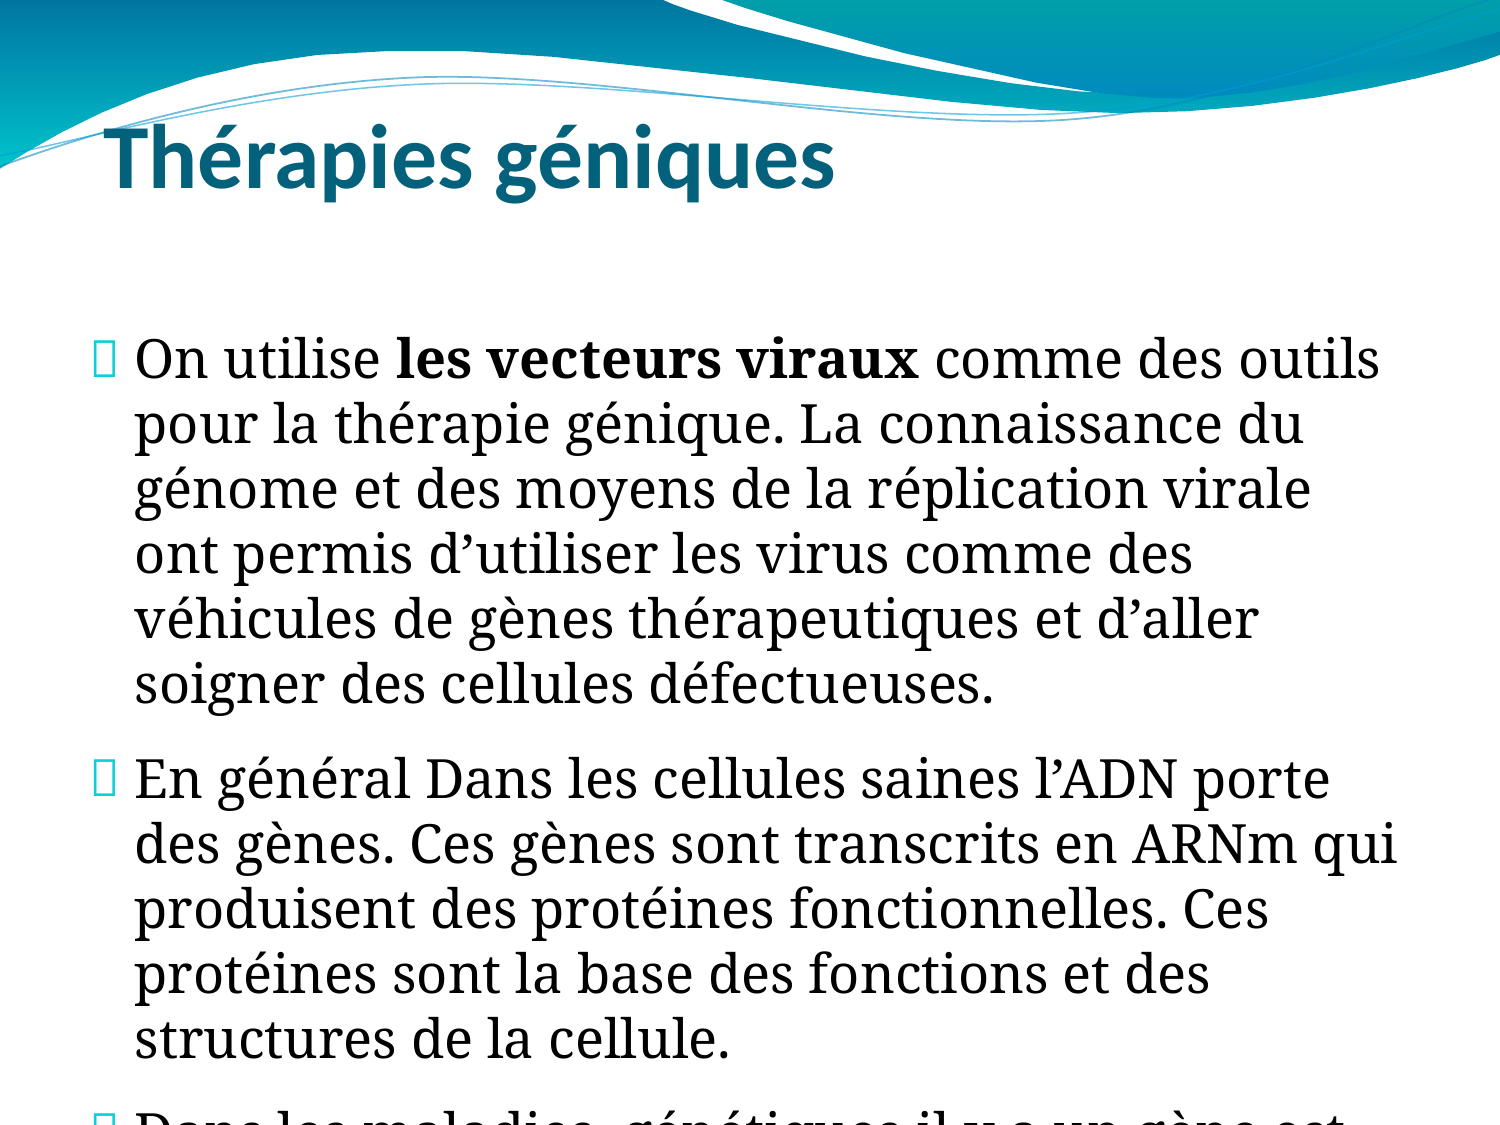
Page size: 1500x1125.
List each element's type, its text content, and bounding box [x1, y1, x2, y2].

list On utilise les vecteurs viraux comme des outils pour la thérapie génique. La connaissance du génome et des moyens de la réplication virale ont permis d’utiliser les virus comme des véhicules de gènes thérapeutiques et d’aller soigner des cellules défectueuses. En général Dans les cellules saines l’ADN porte des gènes. Ces gènes sont transcrits en ARNm qui produisent des protéines fonctionnelles. Ces protéines sont la base des fonctions et des structures de la cellule. Dans les maladies génétiques il y a un gène est défectueux qui code pour une protéine qui n’exerce pas sa fonction, c’est la base de la maladie génétique. L’idée est d’utiliser des virus évolués comme moyen de transfert des gènes exceptionnels . En général les virus transfèrent leurs gènes mais ici ils introduisent un gène thérapeutique dans la cellule malade. Ce gène thérapeutique remplace le gène défectueux et produit une protéine thérapeutique avec la bonne fonction. [75, 317, 1425, 1038]
title Thérapies géniques [88, 90, 1425, 317]
